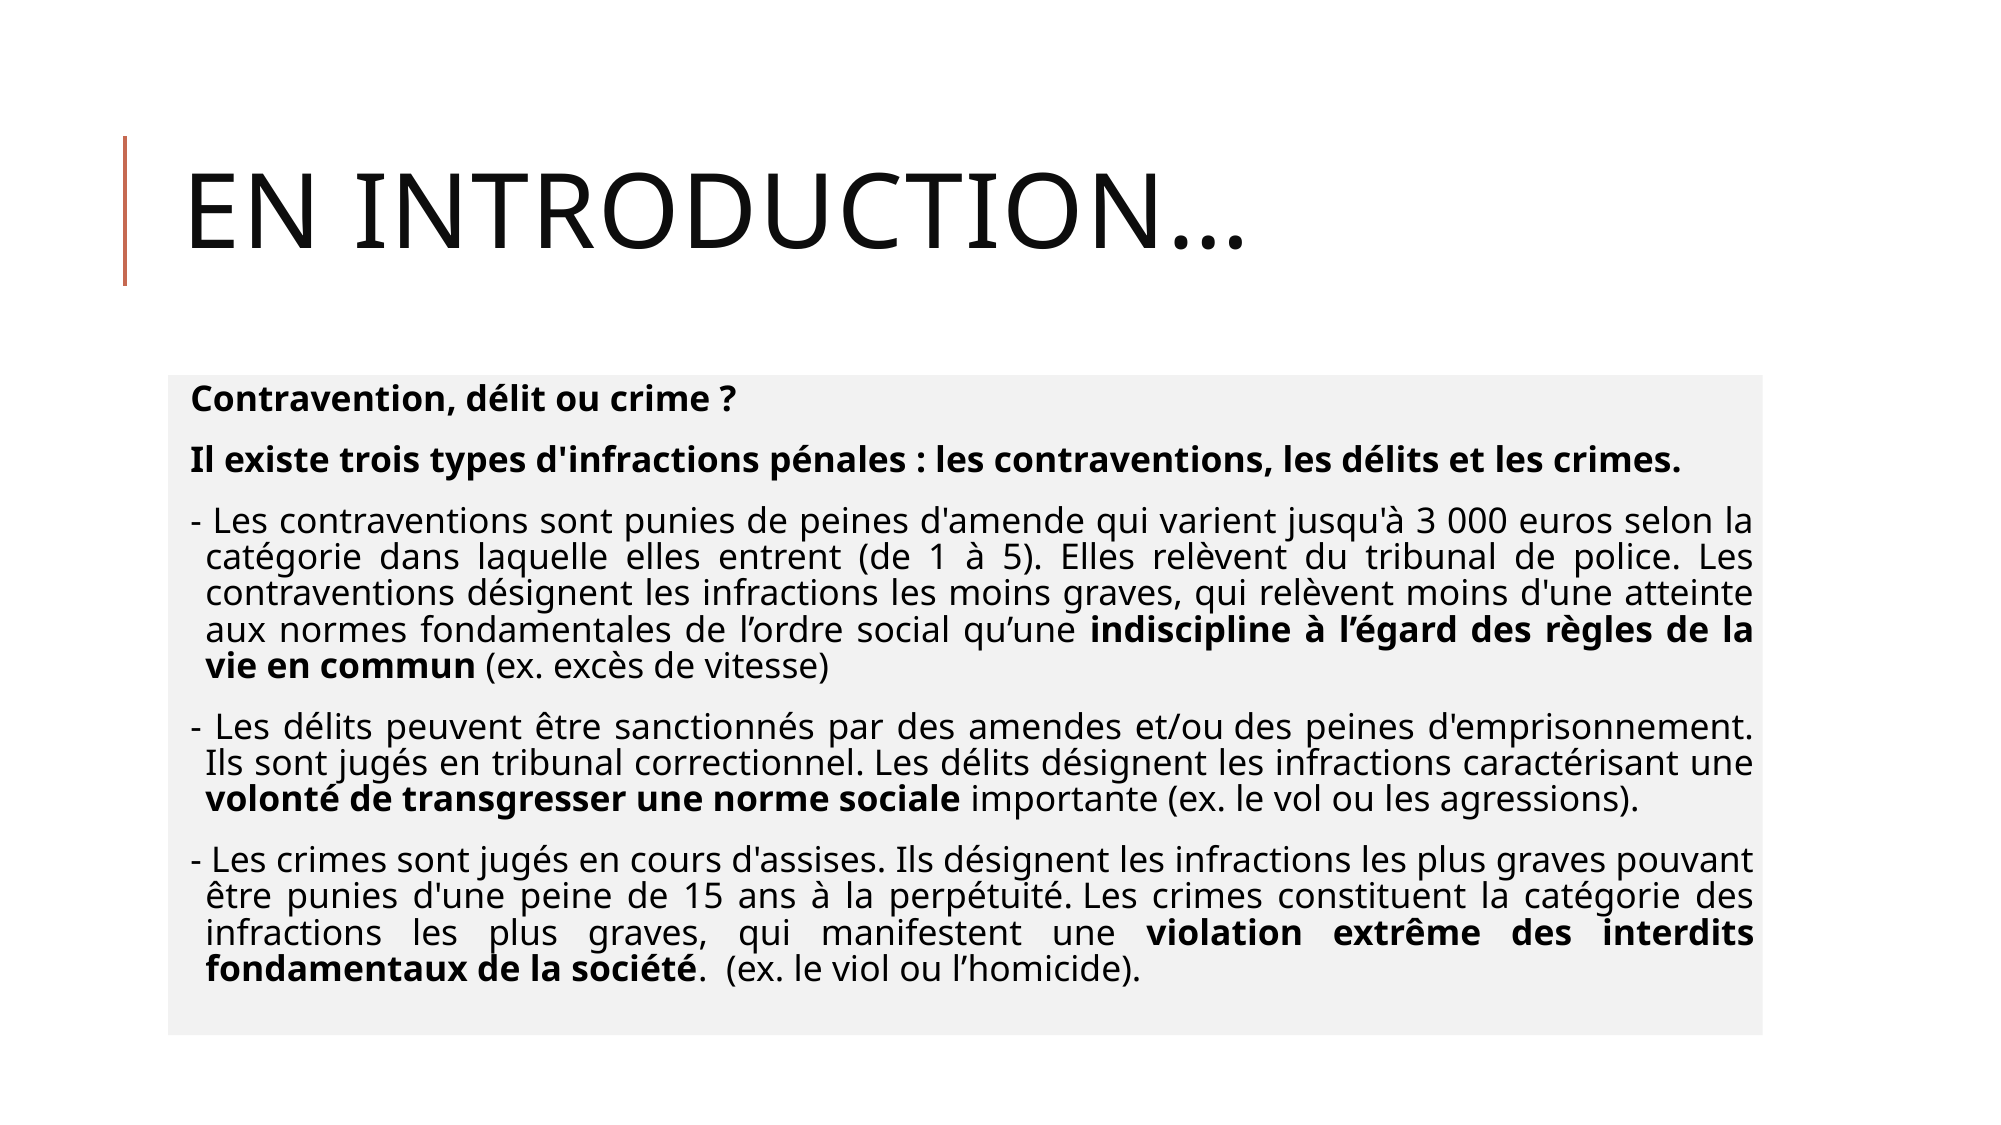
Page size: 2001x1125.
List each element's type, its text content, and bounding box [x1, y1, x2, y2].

title En introduction… [168, 96, 1763, 343]
list Contravention, délit ou crime ? Il existe trois types d'infractions pénales : les contraventions, les délits et les crimes. - Les contraventions sont punies de peines d'amende qui varient jusqu'à 3 000 euros selon la catégorie dans laquelle elles entrent (de 1 à 5). Elles relèvent du tribunal de police. Les contraventions désignent les infractions les moins graves, qui relèvent moins d'une atteinte aux normes fondamentales de l’ordre social qu’une indiscipline à l’égard des règles de la vie en commun (ex. excès de vitesse) - Les délits peuvent être sanctionnés par des amendes et/ou des peines d'emprisonnement. Ils sont jugés en tribunal correctionnel. Les délits désignent les infractions caractérisant une volonté de transgresser une norme sociale importante (ex. le vol ou les agressions). - Les crimes sont jugés en cours d'assises. Ils désignent les infractions les plus graves pouvant être punies d'une peine de 15 ans à la perpétuité. Les crimes constituent la catégorie des infractions les plus graves, qui manifestent une violation extrême des interdits fondamentaux de la société. (ex. le viol ou l’homicide). [168, 375, 1763, 1036]
